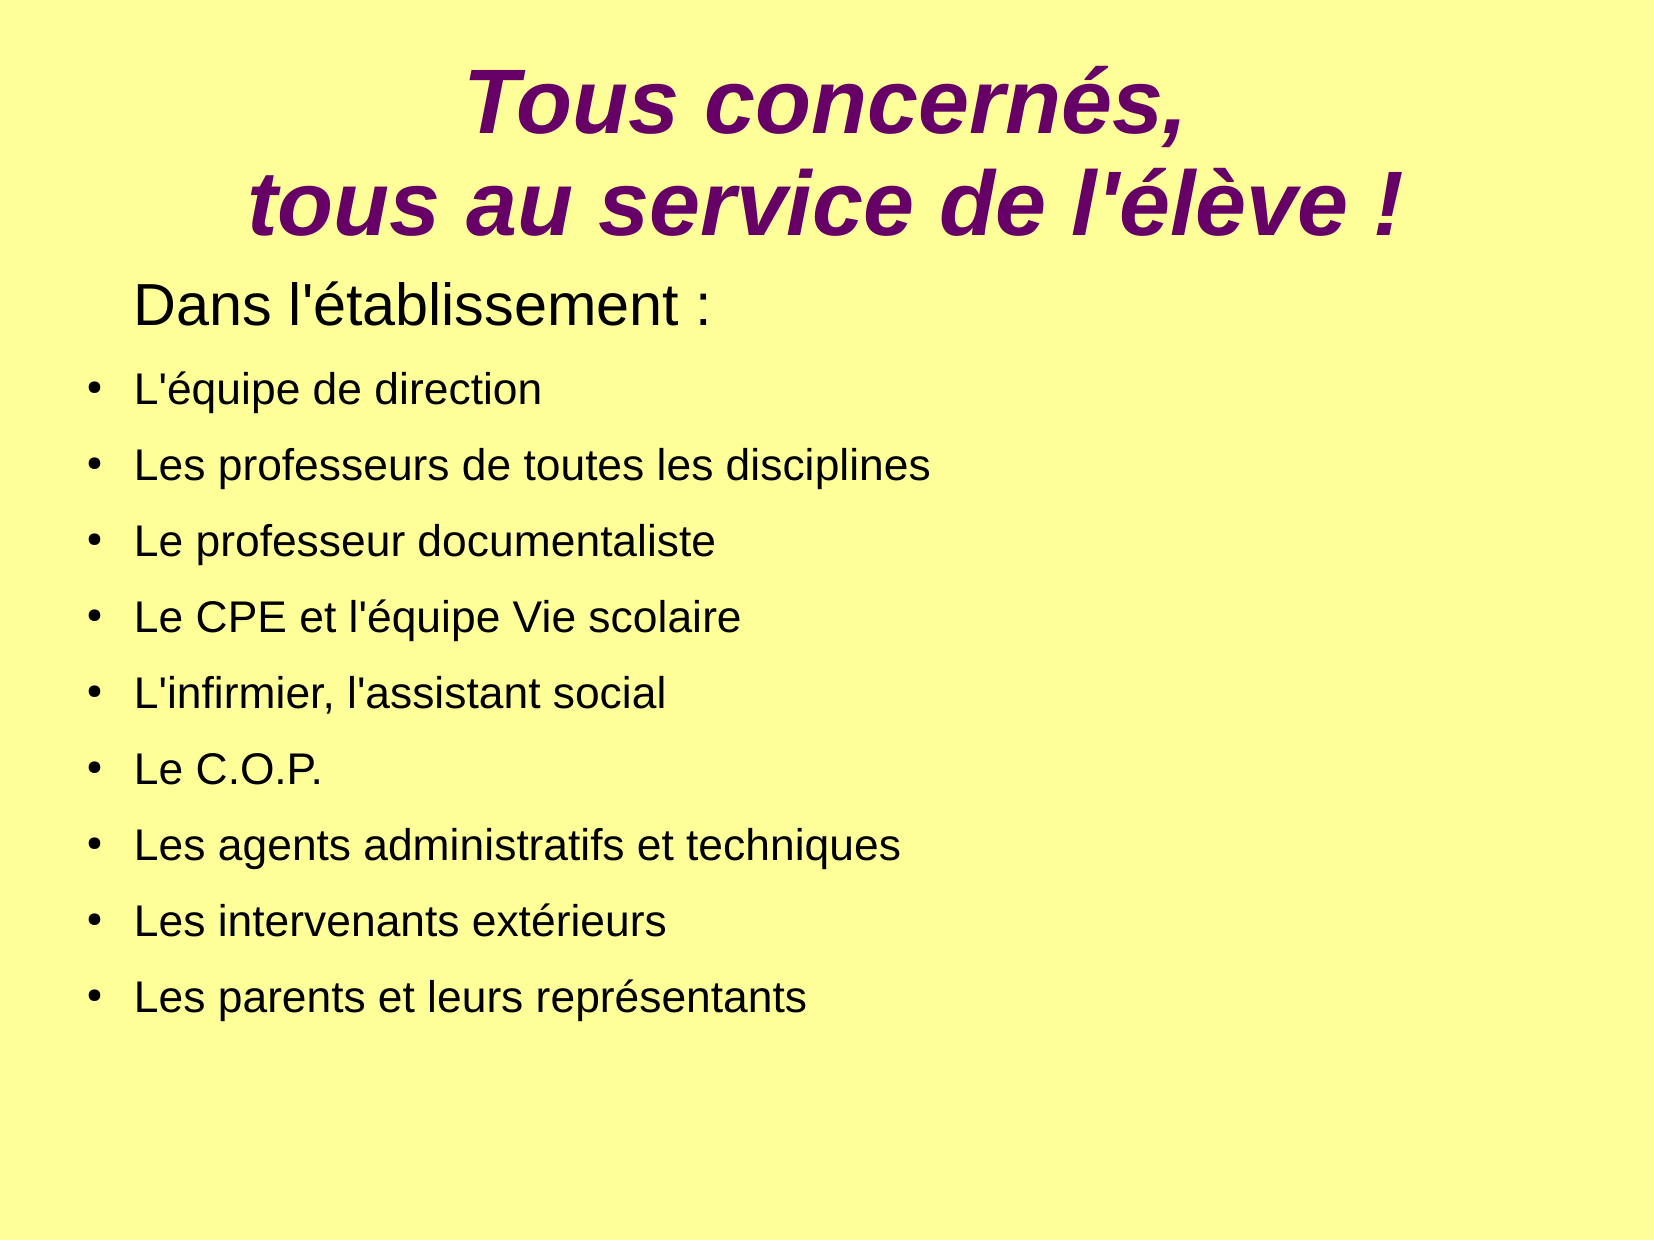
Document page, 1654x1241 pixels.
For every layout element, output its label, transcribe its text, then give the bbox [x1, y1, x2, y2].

list Dans l'établissement : L'équipe de direction Les professeurs de toutes les disciplines Le professeur documentaliste Le CPE et l'équipe Vie scolaire L'infirmier, l'assistant social Le C.O.P. Les agents administratifs et techniques Les intervenants extérieurs Les parents et leurs représentants [70, 271, 1501, 1027]
title Tous concernés, tous au service de l'élève ! [82, 49, 1571, 257]
